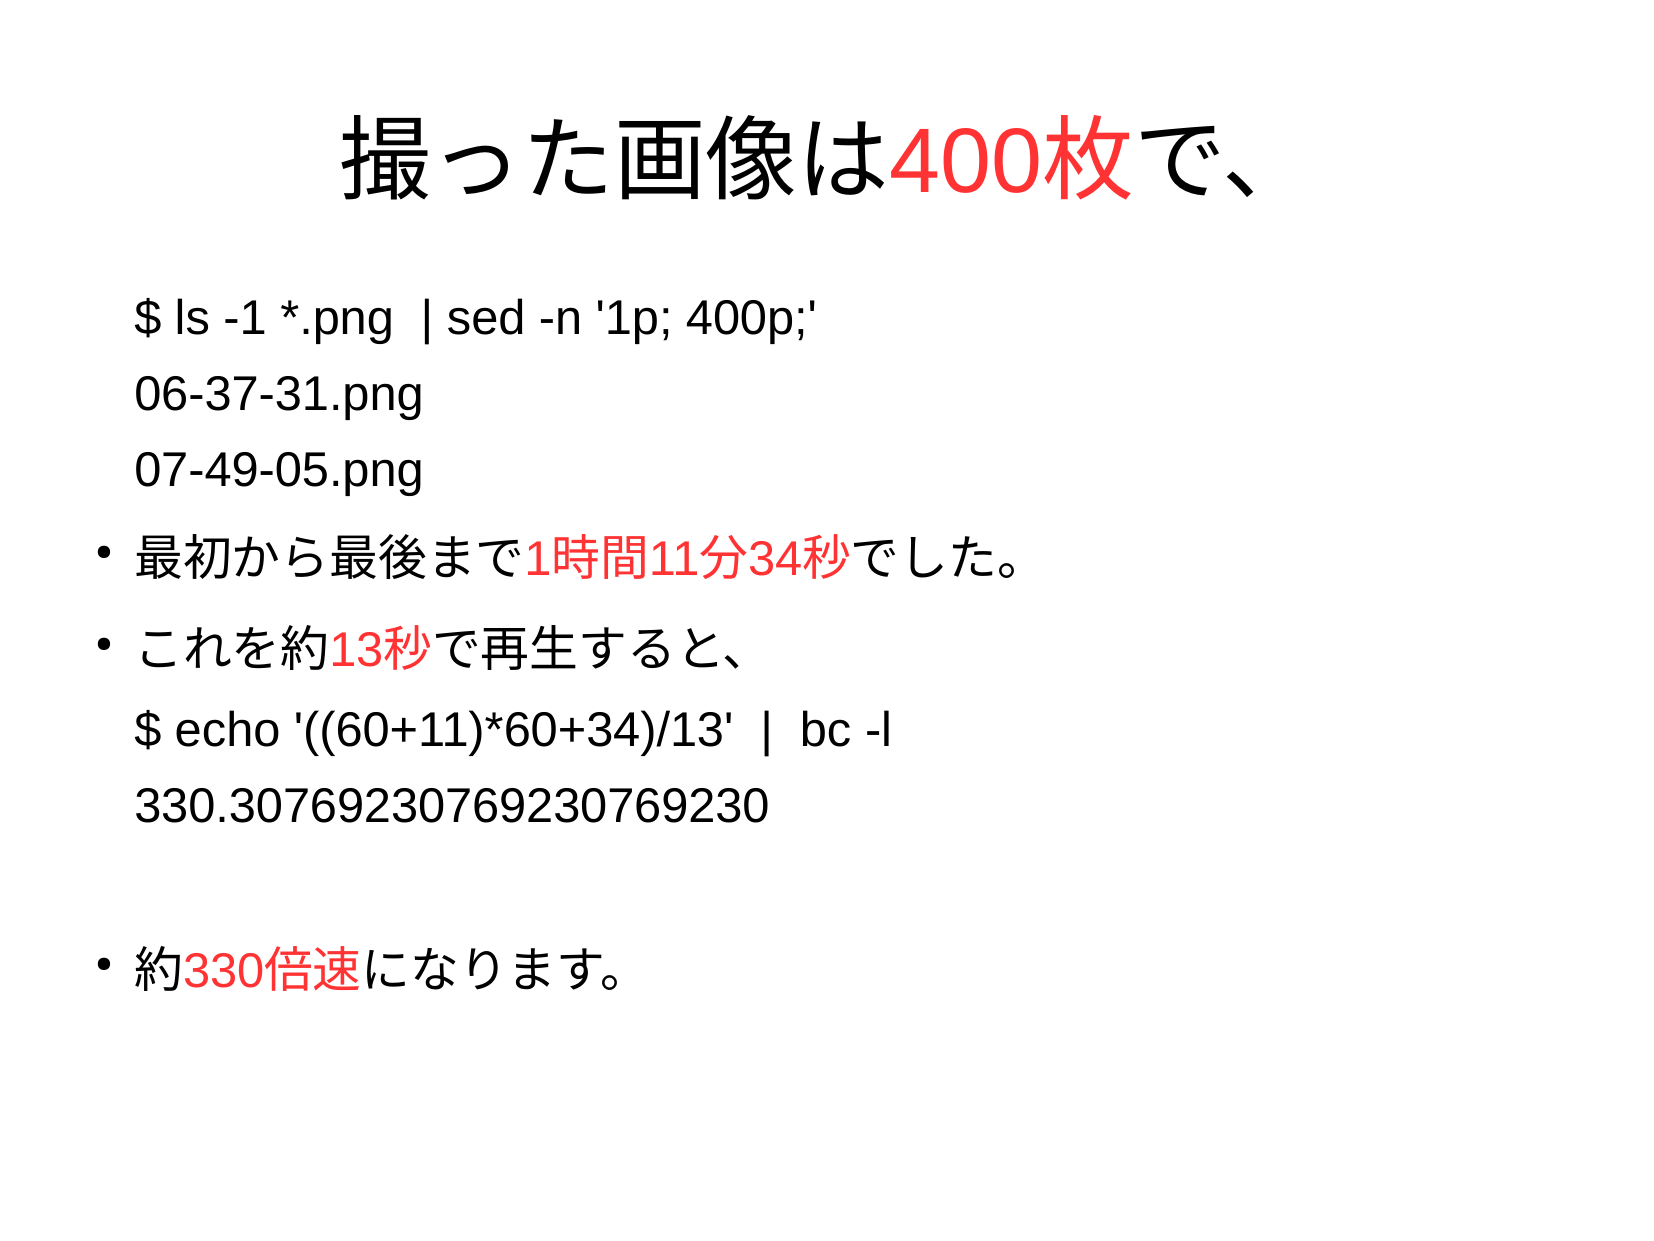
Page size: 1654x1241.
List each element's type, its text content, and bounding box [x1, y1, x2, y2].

list $ ls -1 *.png | sed -n '1p; 400p;' 06-37-31.png 07-49-05.png 最初から最後まで1時間11分34秒でした。 これを約13秒で再生すると、 $ echo '((60+11)*60+34)/13' | bc -l 330.30769230769230769230 約330倍速になります。 [82, 290, 1571, 1010]
title 撮った画像は400枚で、 [82, 49, 1571, 257]
